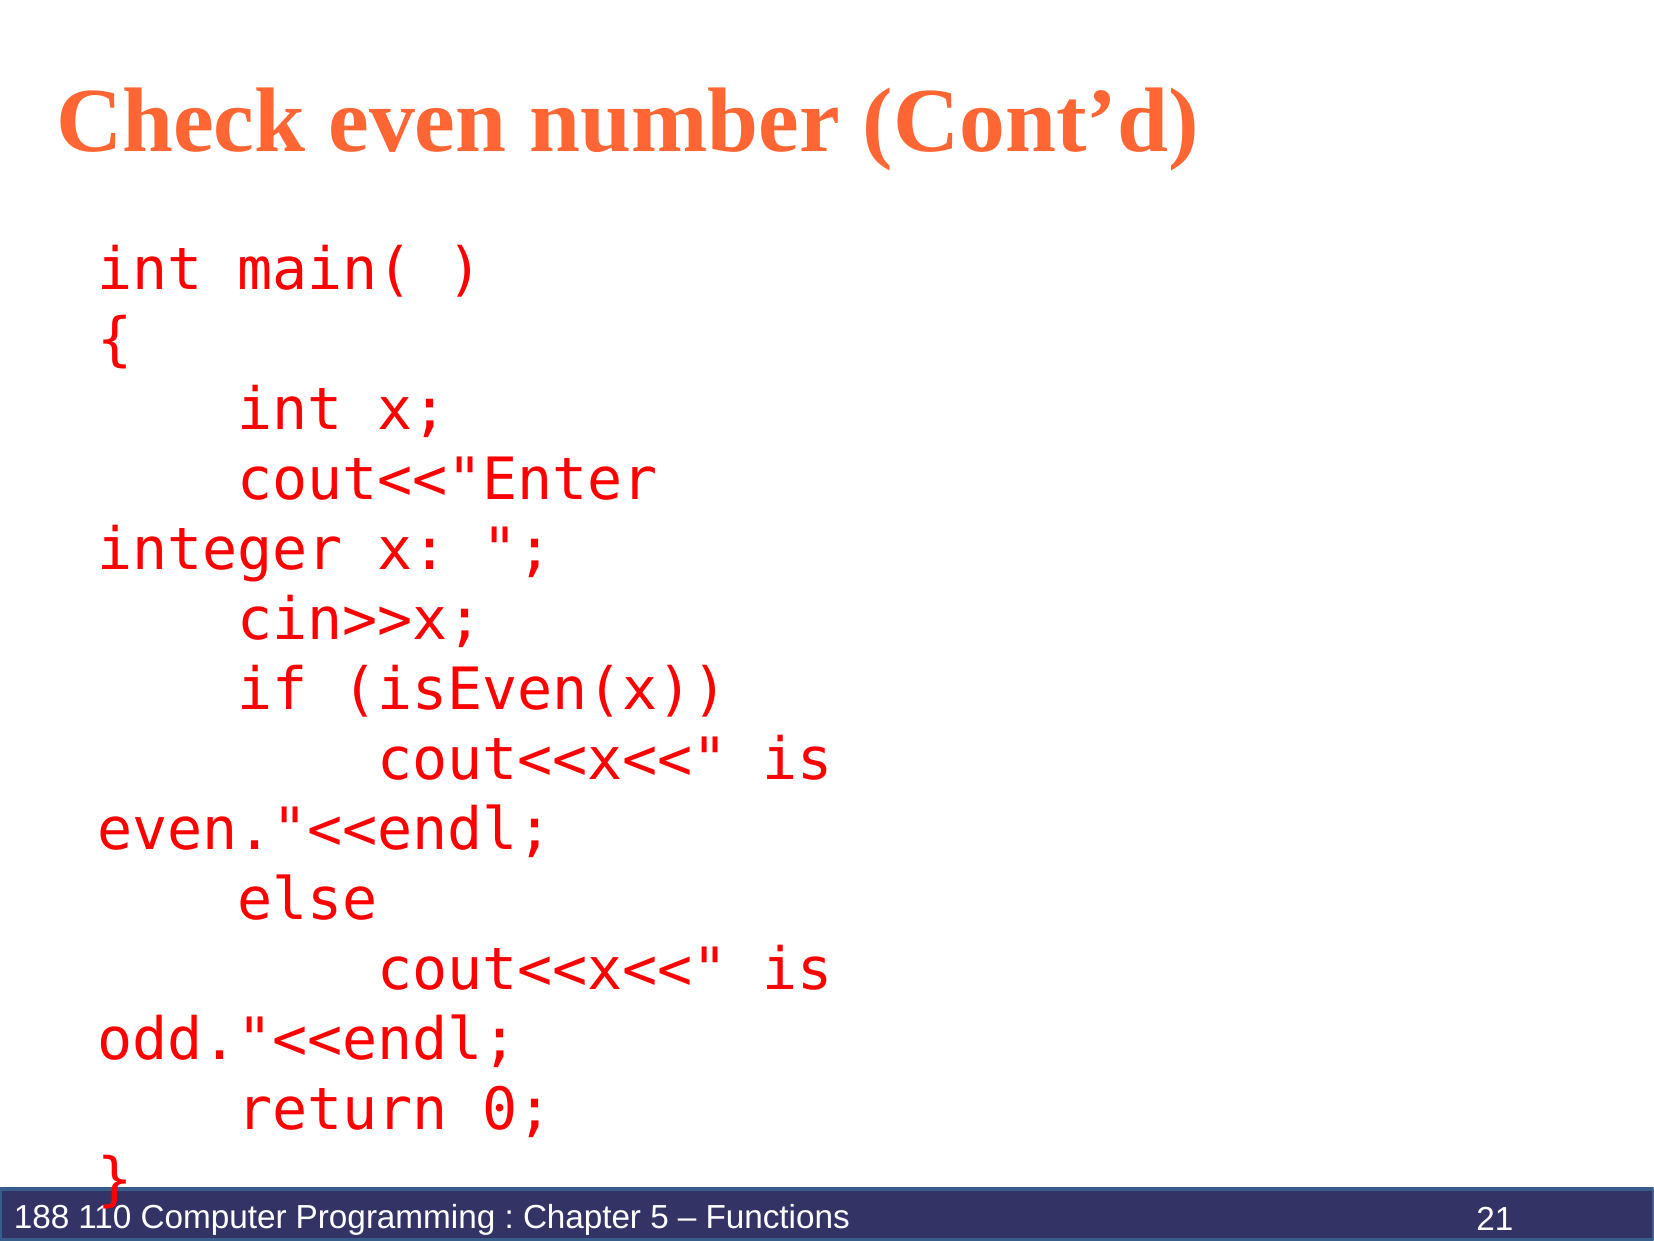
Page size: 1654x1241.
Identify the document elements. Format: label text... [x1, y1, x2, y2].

text_box int main( ) { int x; cout<<"Enter integer x: "; cin>>x; if (isEven(x)) cout<<x<<" is even."<<endl; else cout<<x<<" is odd."<<endl; return 0; } [83, 224, 909, 1218]
text_box Check even number (Cont’d) [55, 58, 1591, 170]
